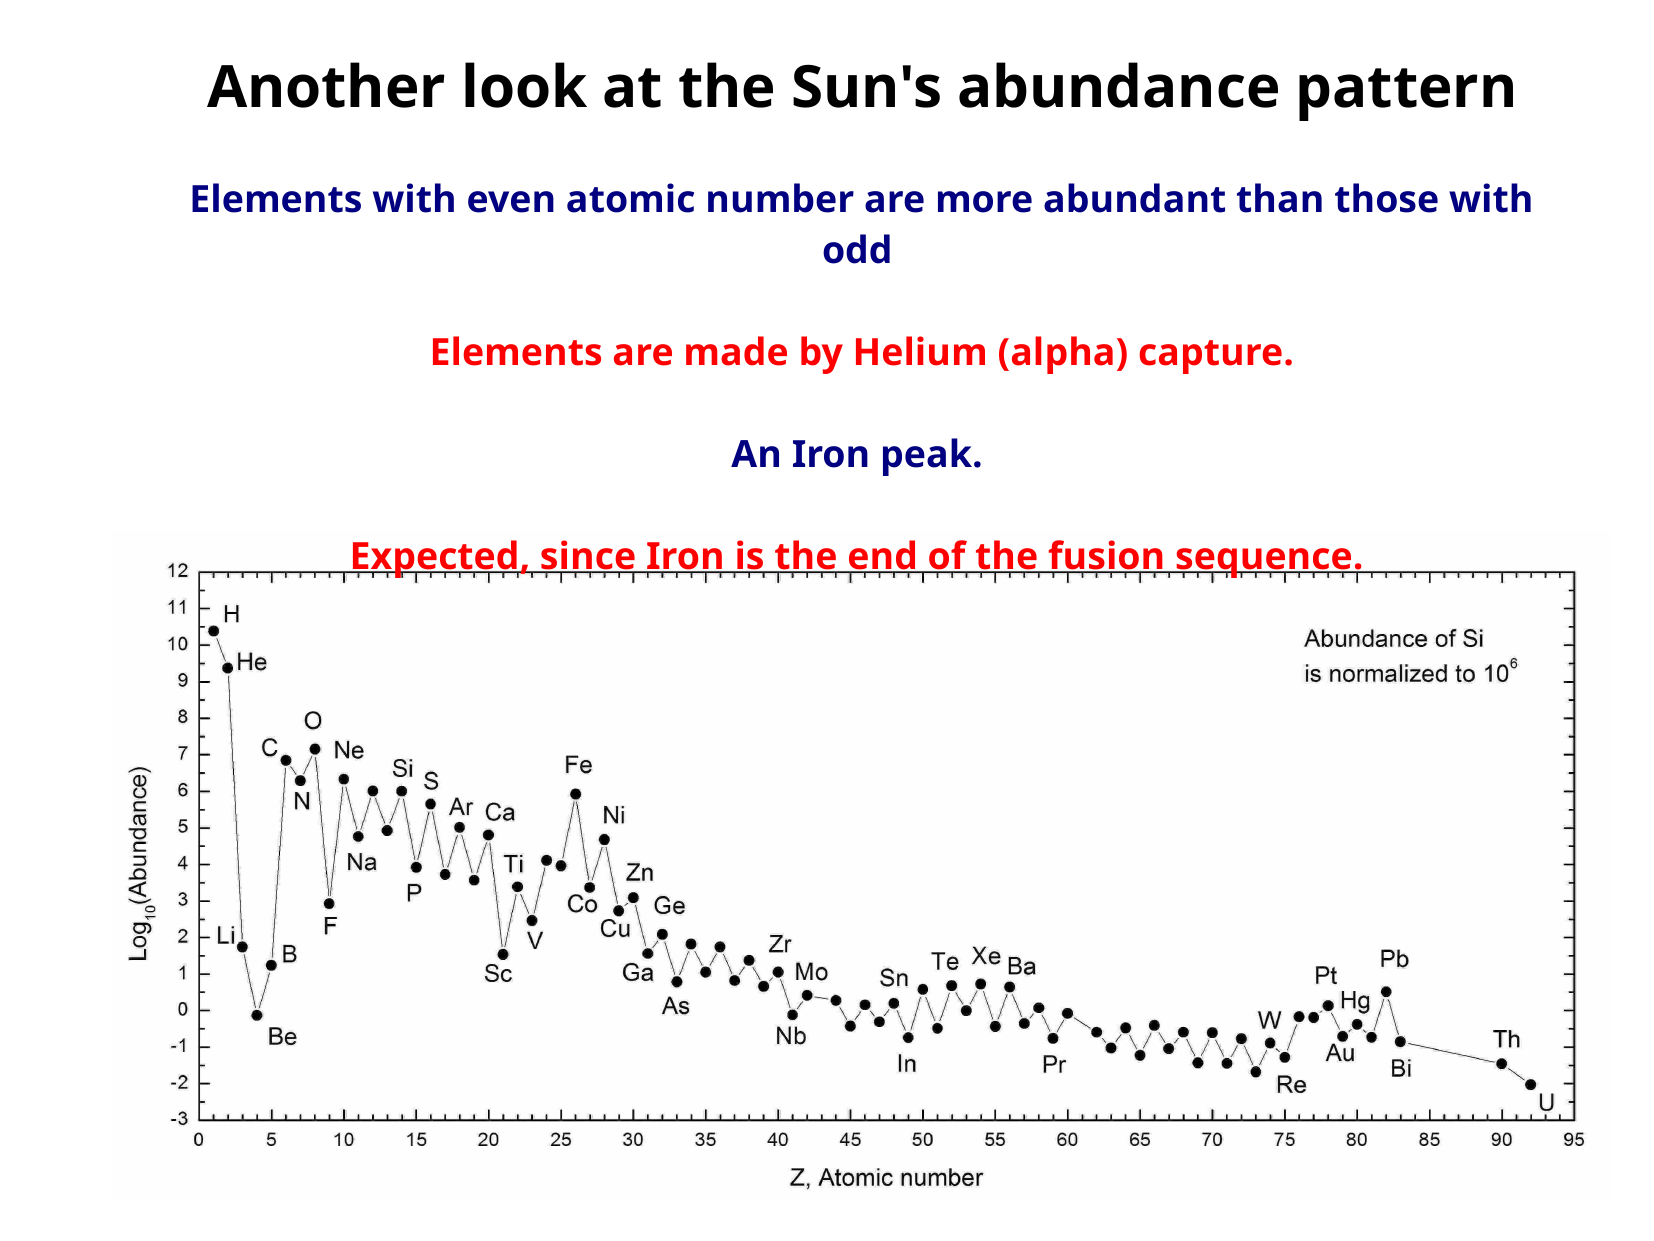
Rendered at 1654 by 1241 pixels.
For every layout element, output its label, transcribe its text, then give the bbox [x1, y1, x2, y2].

picture [112, 531, 1612, 1201]
text_box Elements with even atomic number are more abundant than those with odd Elements are made by Helium (alpha) capture. An Iron peak. Expected, since Iron is the end of the fusion sequence. [150, 165, 1575, 563]
text_box Another look at the Sun's abundance pattern [187, 37, 1538, 134]
